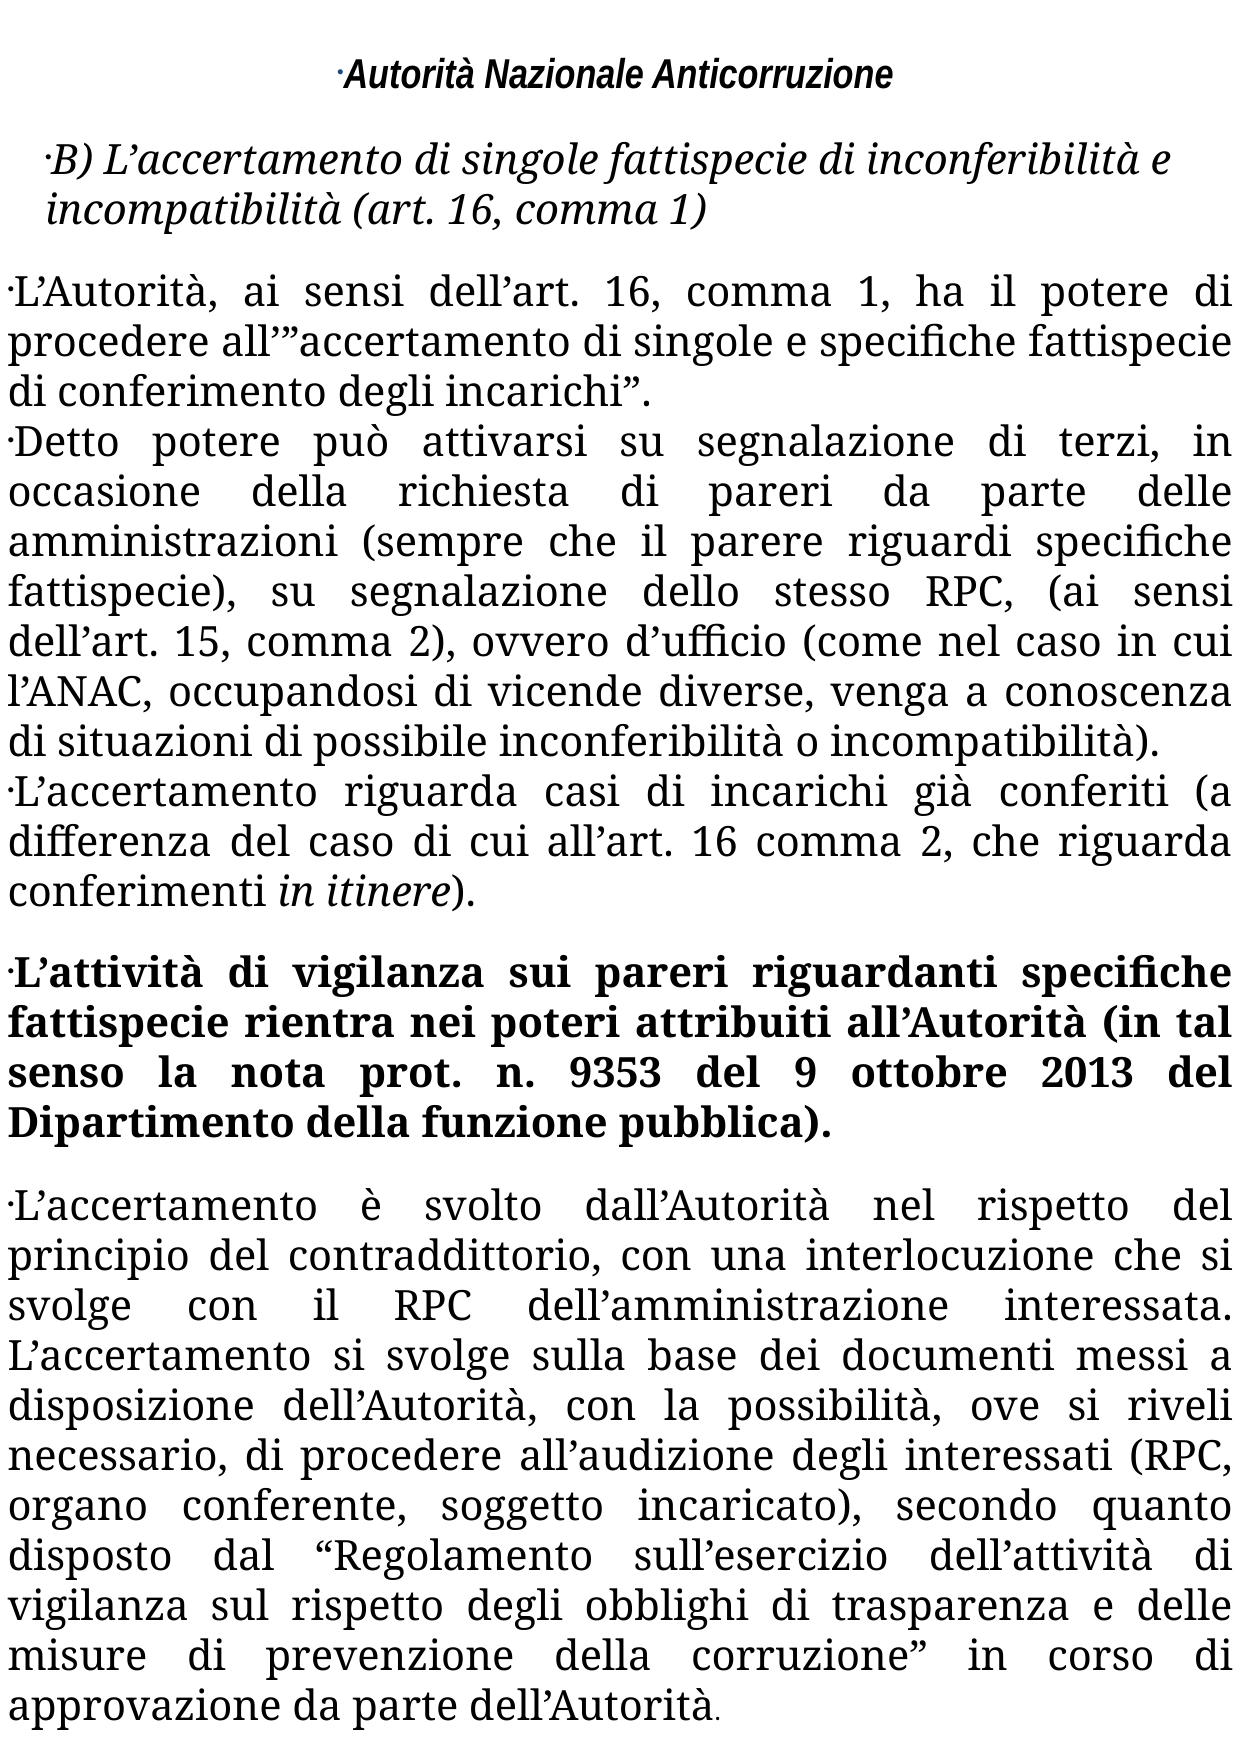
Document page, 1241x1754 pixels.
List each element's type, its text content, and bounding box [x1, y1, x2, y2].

list Autorità Nazionale Anticorruzione B) L’accertamento di singole fattispecie di inconferibilità e incompatibilità (art. 16, comma 1) L’Autorità, ai sensi dell’art. 16, comma 1, ha il potere di procedere all’”accertamento di singole e specifiche fattispecie di conferimento degli incarichi”. Detto potere può attivarsi su segnalazione di terzi, in occasione della richiesta di pareri da parte delle amministrazioni (sempre che il parere riguardi specifiche fattispecie), su segnalazione dello stesso RPC, (ai sensi dell’art. 15, comma 2), ovvero d’ufficio (come nel caso in cui l’ANAC, occupandosi di vicende diverse, venga a conoscenza di situazioni di possibile inconferibilità o incompatibilità). L’accertamento riguarda casi di incarichi già conferiti (a differenza del caso di cui all’art. 16 comma 2, che riguarda conferimenti in itinere). L’attività di vigilanza sui pareri riguardanti specifiche fattispecie rientra nei poteri attribuiti all’Autorità (in tal senso la nota prot. n. 9353 del 9 ottobre 2013 del Dipartimento della funzione pubblica). L’accertamento è svolto dall’Autorità nel rispetto del principio del contraddittorio, con una interlocuzione che si svolge con il RPC dell’amministrazione interessata. L’accertamento si svolge sulla base dei documenti messi a disposizione dell’Autorità, con la possibilità, ove si riveli necessario, di procedere all’audizione degli interessati (RPC, organo conferente, soggetto incaricato), secondo quanto disposto dal “Regolamento sull’esercizio dell’attività di vigilanza sul rispetto degli obblighi di trasparenza e delle misure di prevenzione della corruzione” in corso di approvazione da parte dell’Autorità. [0, 46, 1241, 1620]
